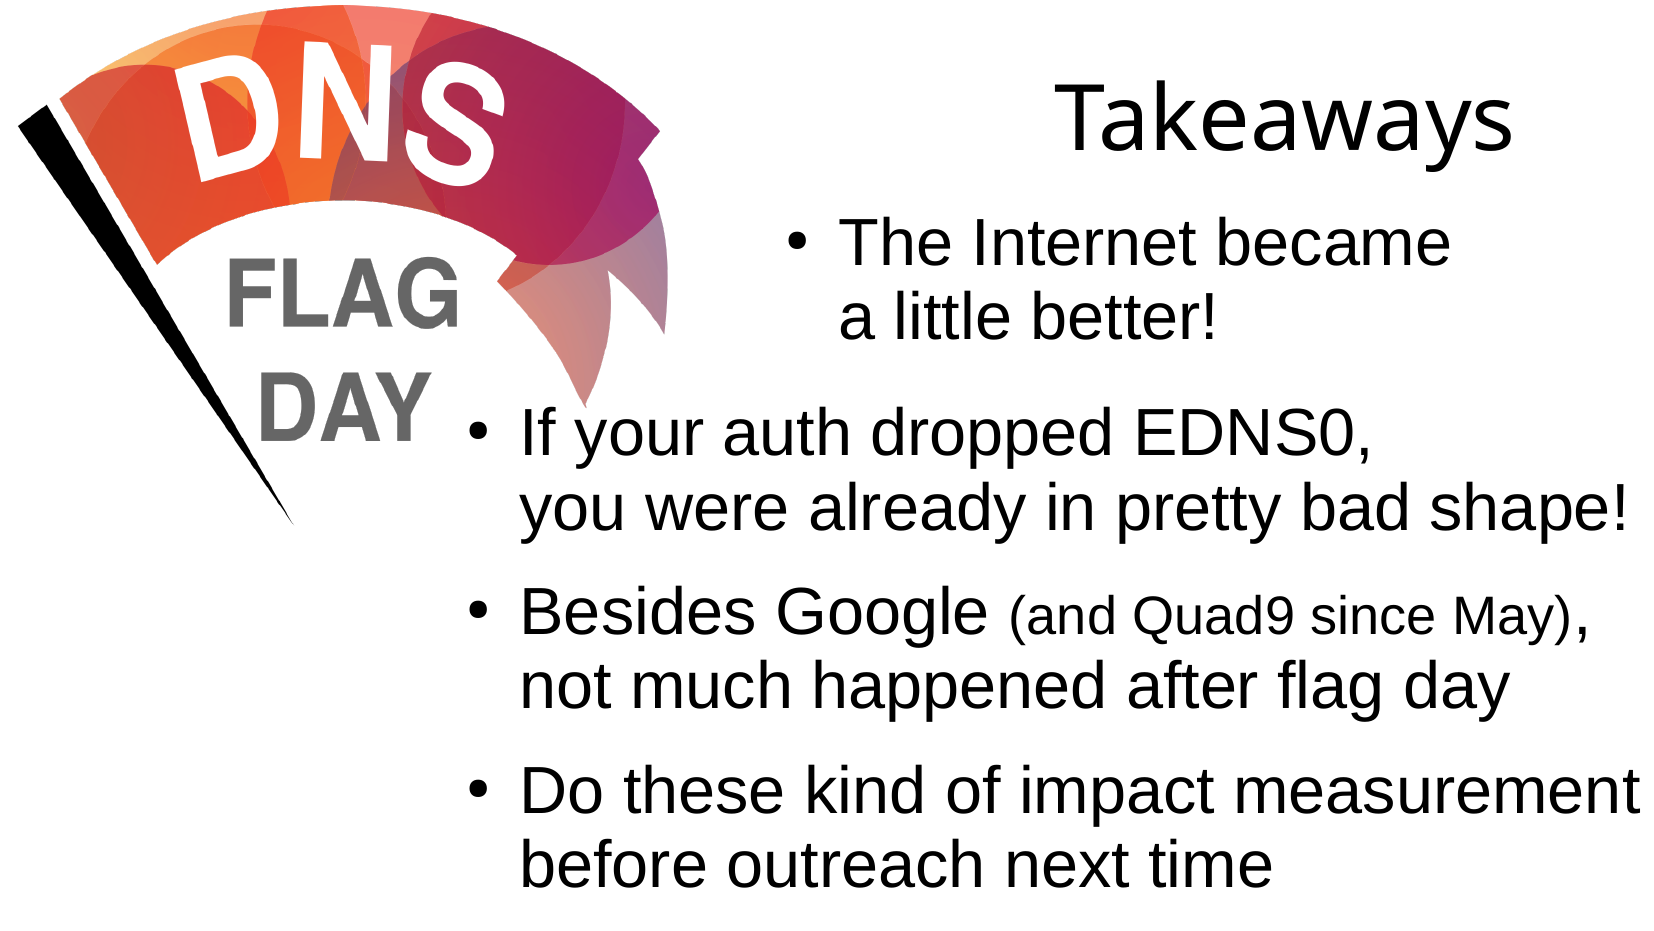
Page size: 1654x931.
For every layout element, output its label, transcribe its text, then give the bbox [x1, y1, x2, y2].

title Takeaways [668, 37, 1571, 193]
list The Internet became a little better! [767, 204, 1654, 745]
list If your auth dropped EDNS0, you were already in pretty bad shape! Besides Google (and Quad9 since May), not much happened after flag day Do these kind of impact measurement before outreach next time [448, 394, 1654, 931]
picture [17, 5, 668, 526]
